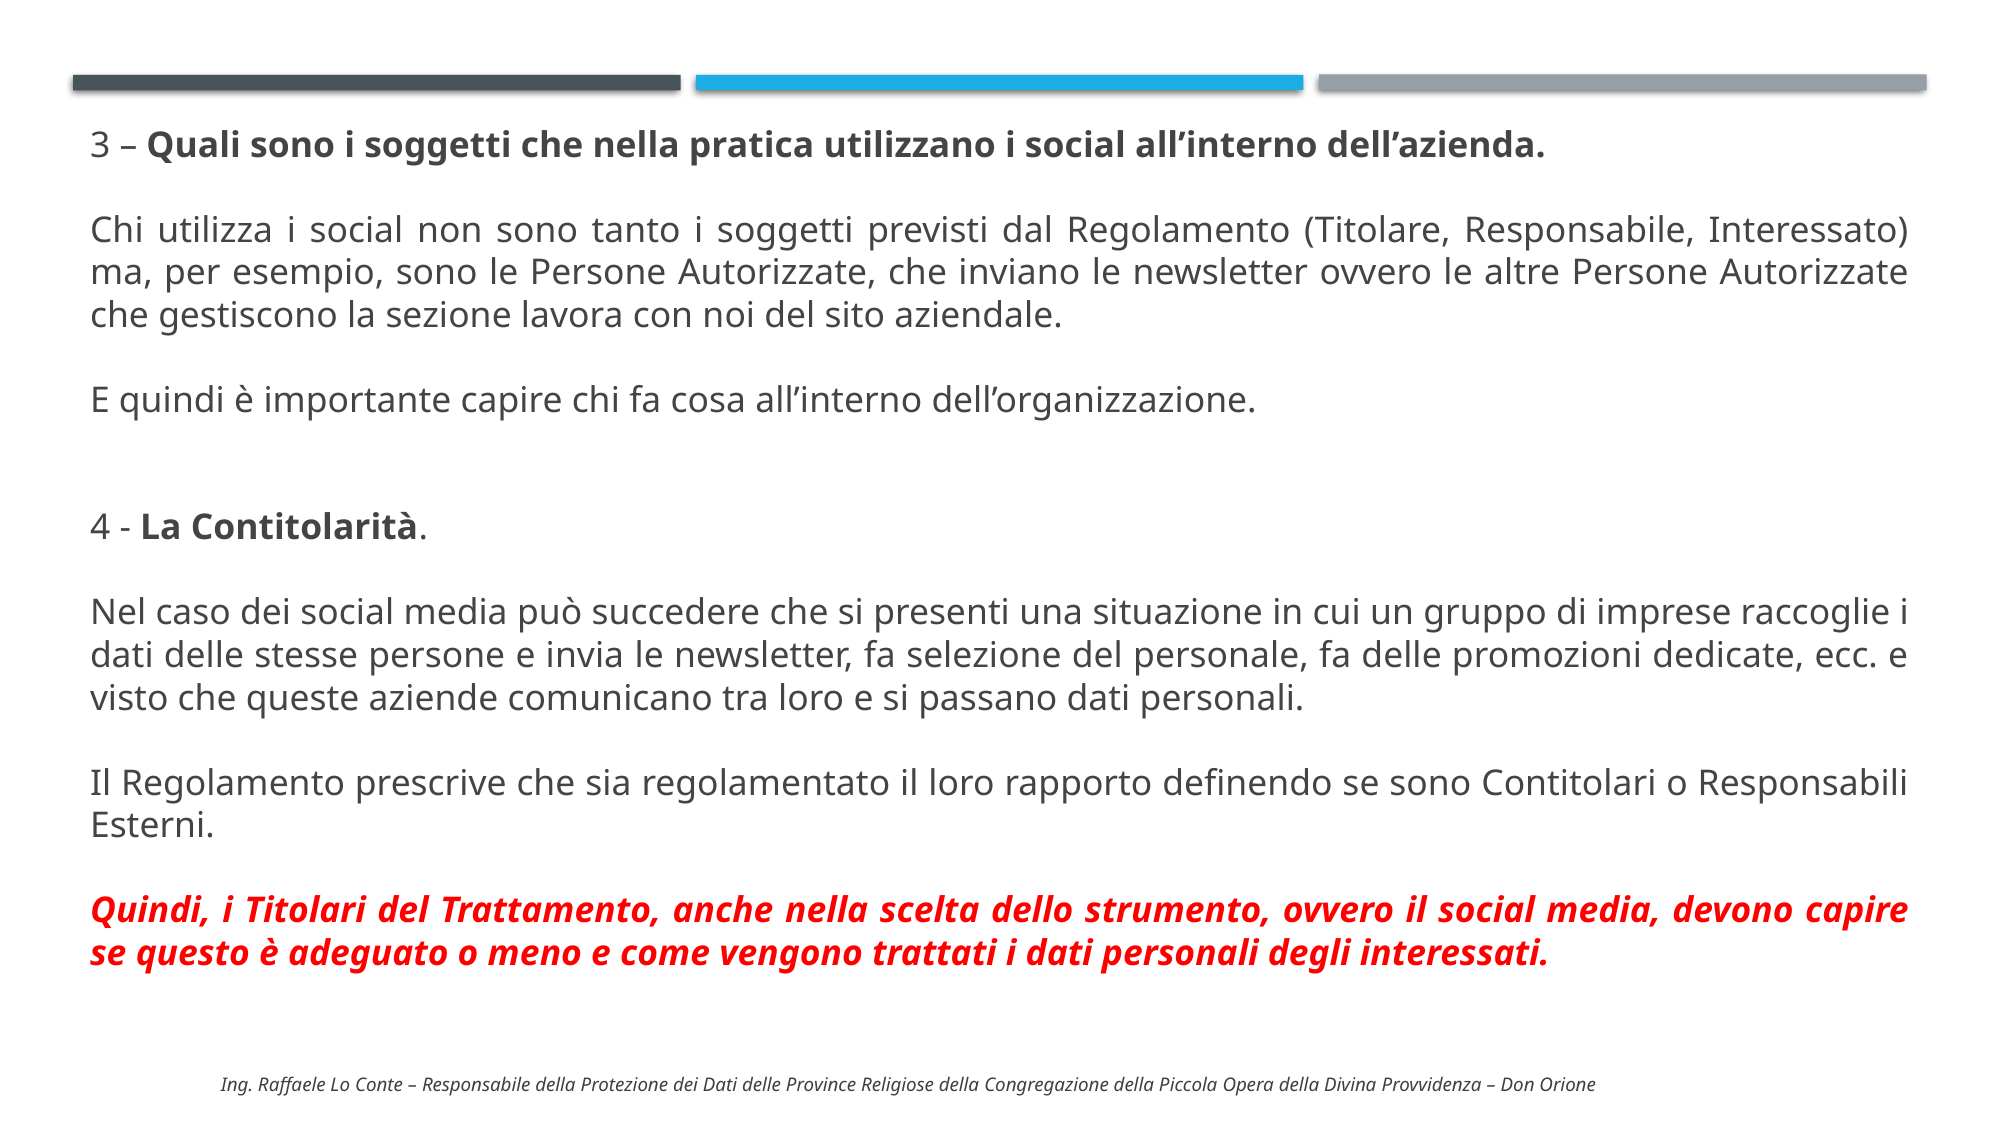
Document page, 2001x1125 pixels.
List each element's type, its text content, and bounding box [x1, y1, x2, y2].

text_box 3 – Quali sono i soggetti che nella pratica utilizzano i social all’interno dell’azienda. Chi utilizza i social non sono tanto i soggetti previsti dal Regolamento (Titolare, Responsabile, Interessato) ma, per esempio, sono le Persone Autorizzate, che inviano le newsletter ovvero le altre Persone Autorizzate che gestiscono la sezione lavora con noi del sito aziendale. E quindi è importante capire chi fa cosa all’interno dell’organizzazione. 4 - La Contitolarità. Nel caso dei social media può succedere che si presenti una situazione in cui un gruppo di imprese raccoglie i dati delle stesse persone e invia le newsletter, fa selezione del personale, fa delle promozioni dedicate, ecc. e visto che queste aziende comunicano tra loro e si passano dati personali. Il Regolamento prescrive che sia regolamentato il loro rapporto definendo se sono Contitolari o Responsabili Esterni. Quindi, i Titolari del Trattamento, anche nella scelta dello strumento, ovvero il social media, devono capire se questo è adeguato o meno e come vengono trattati i dati personali degli interessati. [75, 114, 1925, 980]
slide_number Ing. Raffaele Lo Conte – Responsabile della Protezione dei Dati delle Province Religiose della Congregazione della Piccola Opera della Divina Provvidenza – Don Orione [100, 1053, 1715, 1114]
